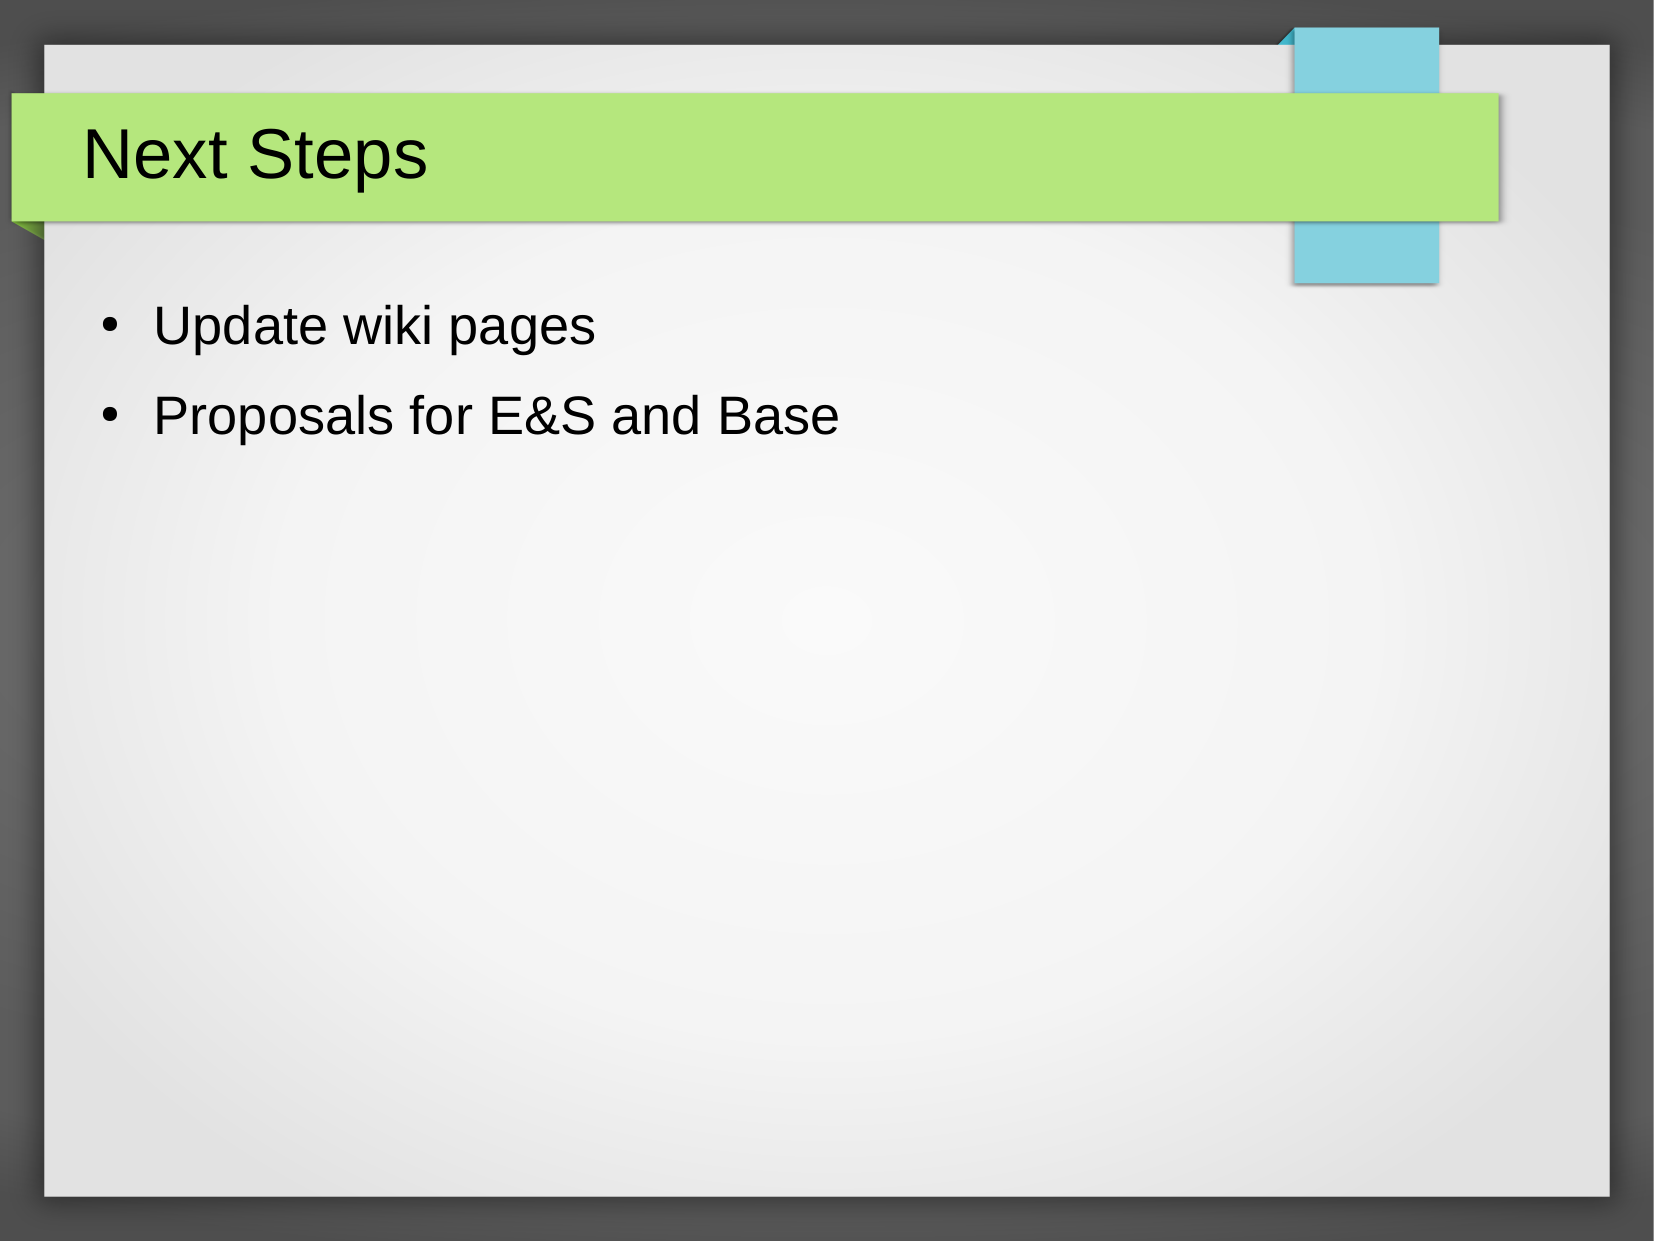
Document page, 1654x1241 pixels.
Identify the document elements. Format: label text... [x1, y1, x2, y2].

picture [0, 0, 1654, 1241]
list Update wiki pages Proposals for E&S and Base [82, 295, 1571, 1015]
title Next Steps [82, 94, 1264, 213]
